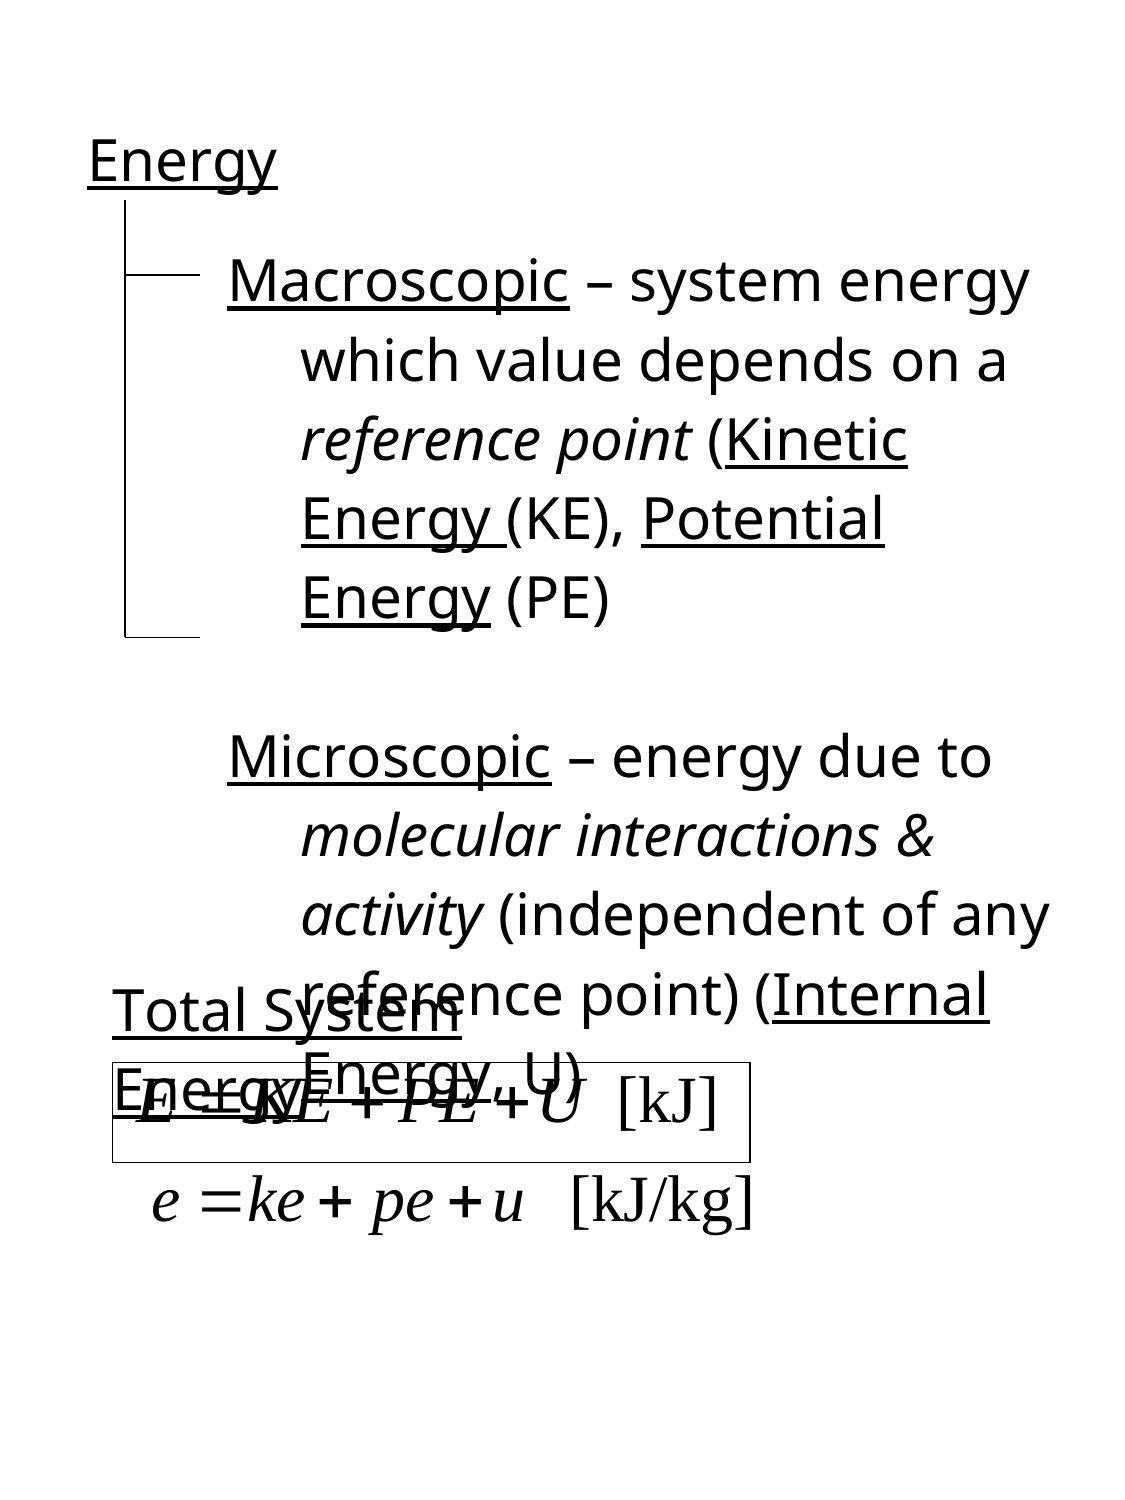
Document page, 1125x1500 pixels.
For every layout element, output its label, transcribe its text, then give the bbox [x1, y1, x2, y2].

text_box Macroscopic – system energy which value depends on a reference point (Kinetic Energy (KE), Potential Energy (PE) Microscopic – energy due to molecular interactions & activity (independent of any reference point) (Internal Energy, U) [212, 231, 1075, 1120]
chart [124, 1063, 749, 1162]
text_box Total System Energy [97, 961, 676, 1136]
text_box Energy [72, 111, 301, 206]
chart [124, 1062, 764, 1250]
text_box Total System Energy [113, 1063, 124, 1115]
